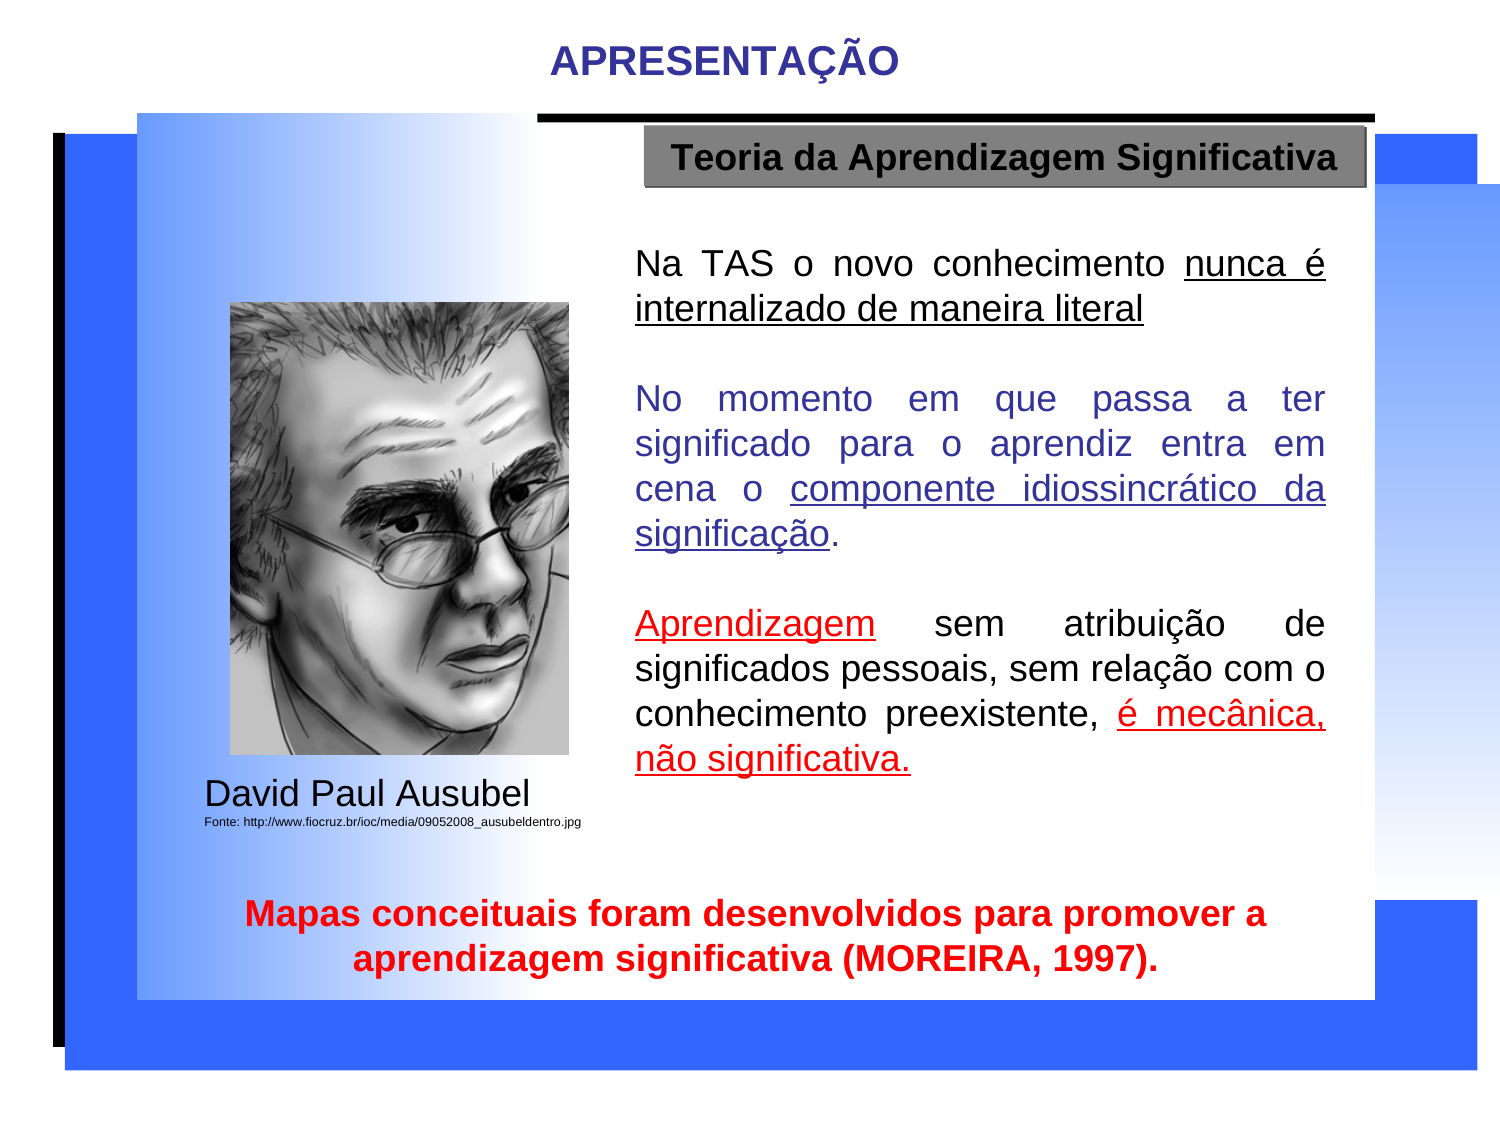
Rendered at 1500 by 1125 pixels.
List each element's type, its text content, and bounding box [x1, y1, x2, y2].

text_box David Paul Ausubel Fonte: http://www.fiocruz.br/ioc/media/09052008_ausubeldentro.jpg [189, 761, 597, 837]
text_box [53, 112, 1500, 1071]
text_box APRESENTAÇÃO [534, 26, 916, 92]
text_box Teoria da Aprendizagem Significativa [643, 125, 1365, 186]
text_box Mapas conceituais foram desenvolvidos para promover a aprendizagem significativa (MOREIRA, 1997). [194, 881, 1318, 987]
picture [230, 302, 569, 755]
text_box Na TAS o novo conhecimento nunca é internalizado de maneira literal No momento em que passa a ter significado para o aprendiz entra em cena o componente idiossincrático da significação. Aprendizagem sem atribuição de significados pessoais, sem relação com o conhecimento preexistente, é mecânica, não significativa. [620, 231, 1341, 788]
